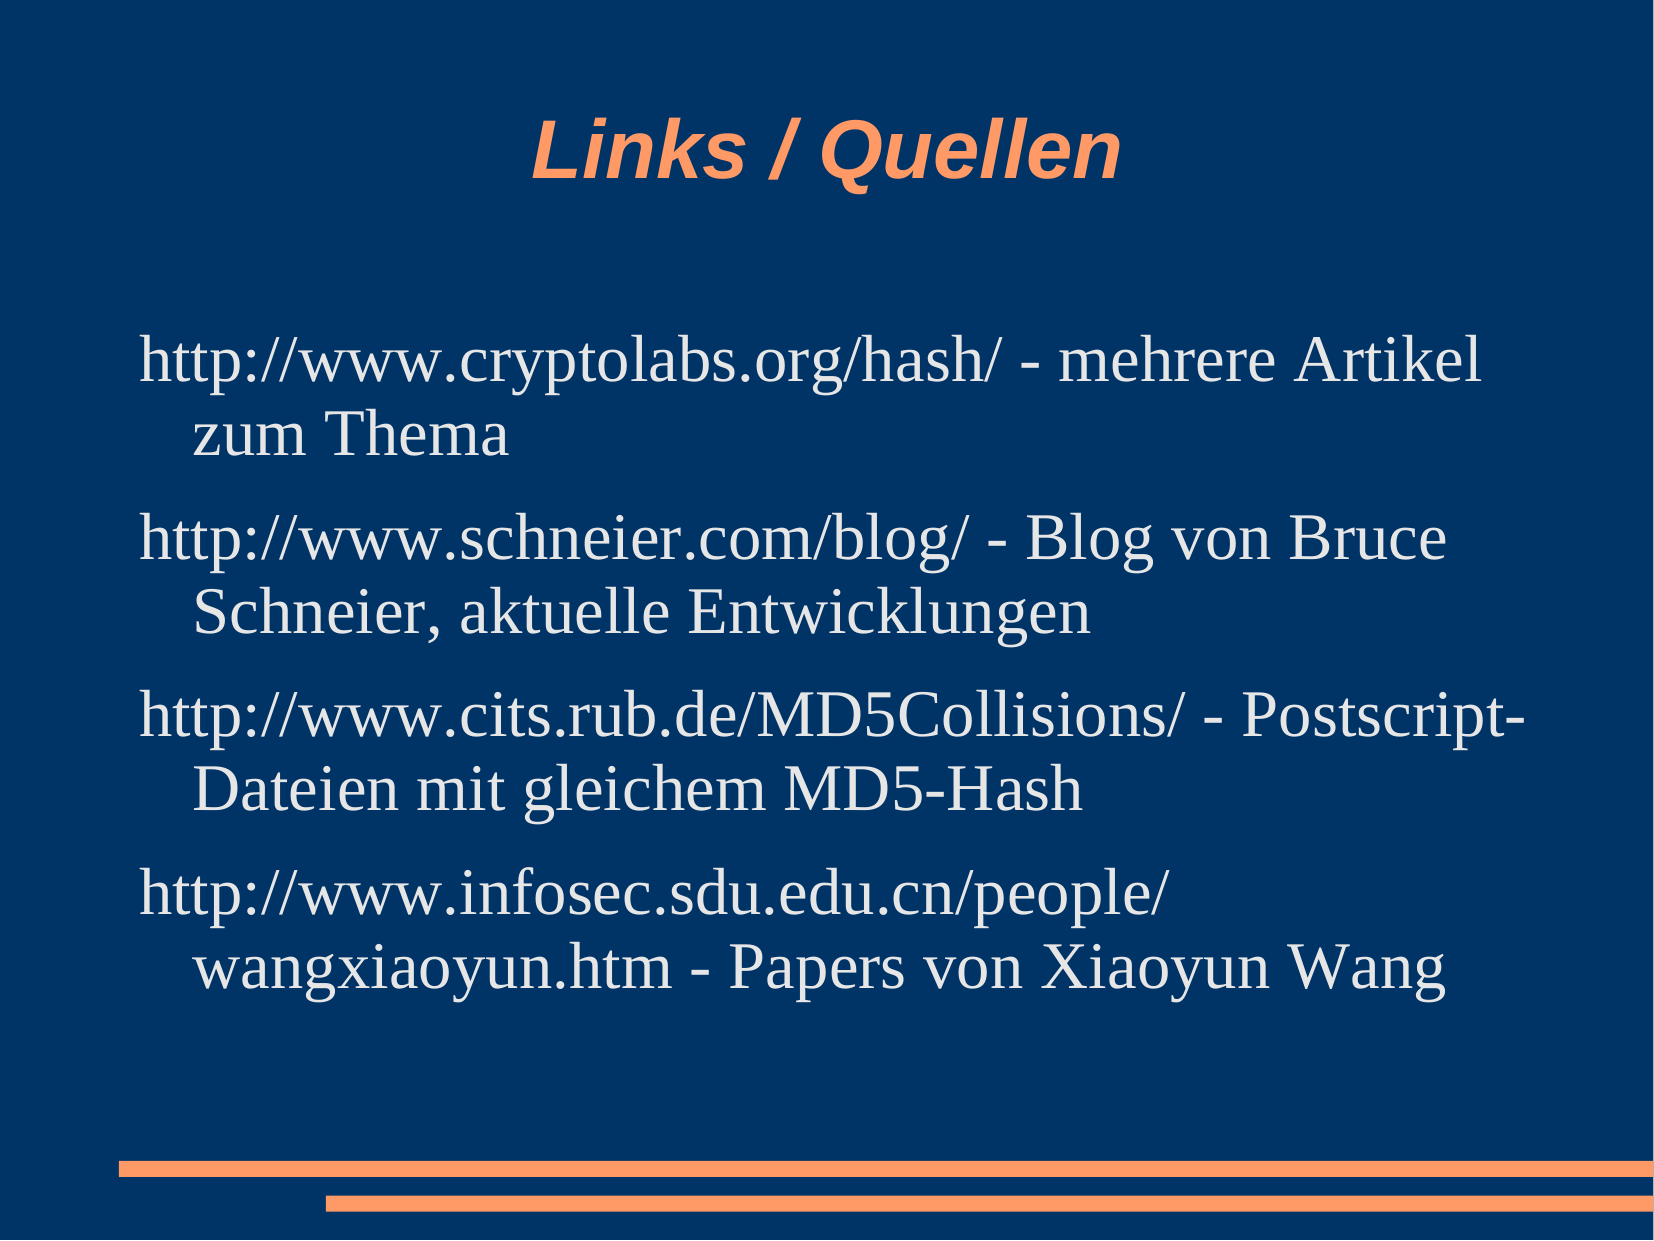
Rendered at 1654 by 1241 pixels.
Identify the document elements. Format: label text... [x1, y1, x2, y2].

title Links / Quellen [121, 46, 1534, 254]
list http://www.cryptolabs.org/hash/ - mehrere Artikel zum Thema http://www.schneier.com/blog/ - Blog von Bruce Schneier, aktuelle Entwicklungen http://www.cits.rub.de/MD5Collisions/ - Postscript-Dateien mit gleichem MD5-Hash http://www.infosec.sdu.edu.cn/people/wangxiaoyun.htm - Papers von Xiaoyun Wang [121, 322, 1561, 1133]
